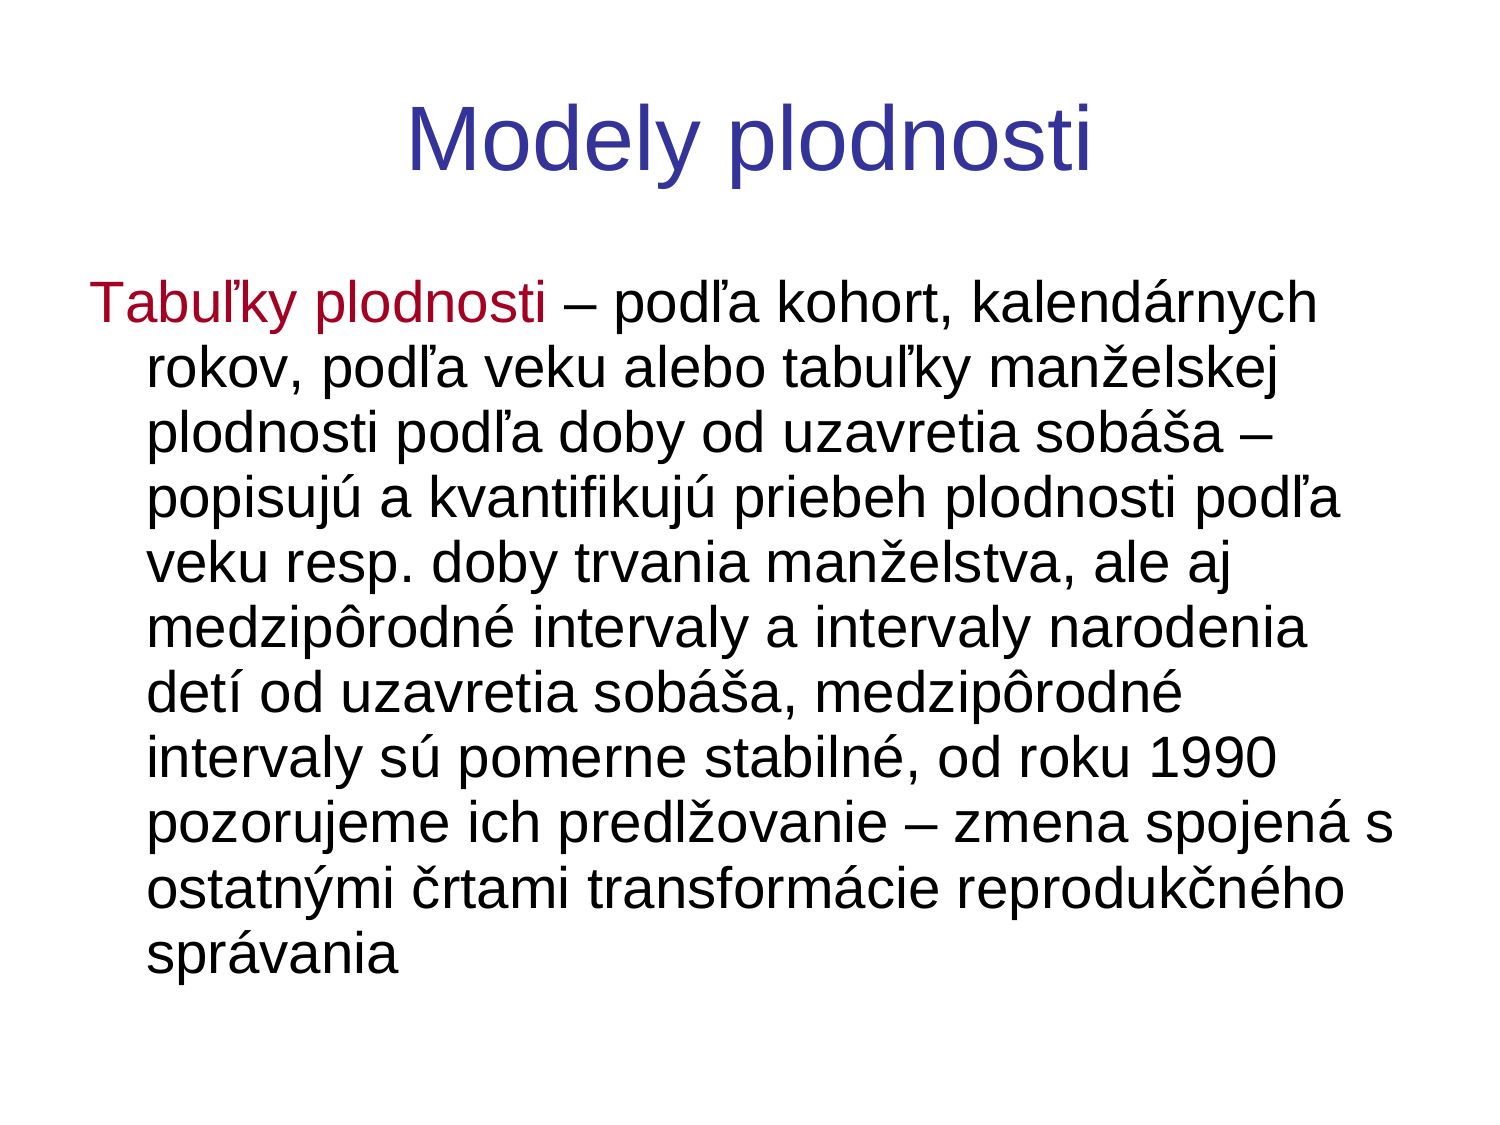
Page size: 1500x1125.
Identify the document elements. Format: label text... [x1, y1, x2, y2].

list Tabuľky plodnosti – podľa kohort, kalendárnych rokov, podľa veku alebo tabuľky manželskej plodnosti podľa doby od uzavretia sobáša – popisujú a kvantifikujú priebeh plodnosti podľa veku resp. doby trvania manželstva, ale aj medzipôrodné intervaly a intervaly narodenia detí od uzavretia sobáša, medzipôrodné intervaly sú pomerne stabilné, od roku 1990 pozorujeme ich predlžovanie – zmena spojená s ostatnými črtami transformácie reprodukčného správania [75, 262, 1426, 1071]
title Modely plodnosti [75, 45, 1426, 233]
